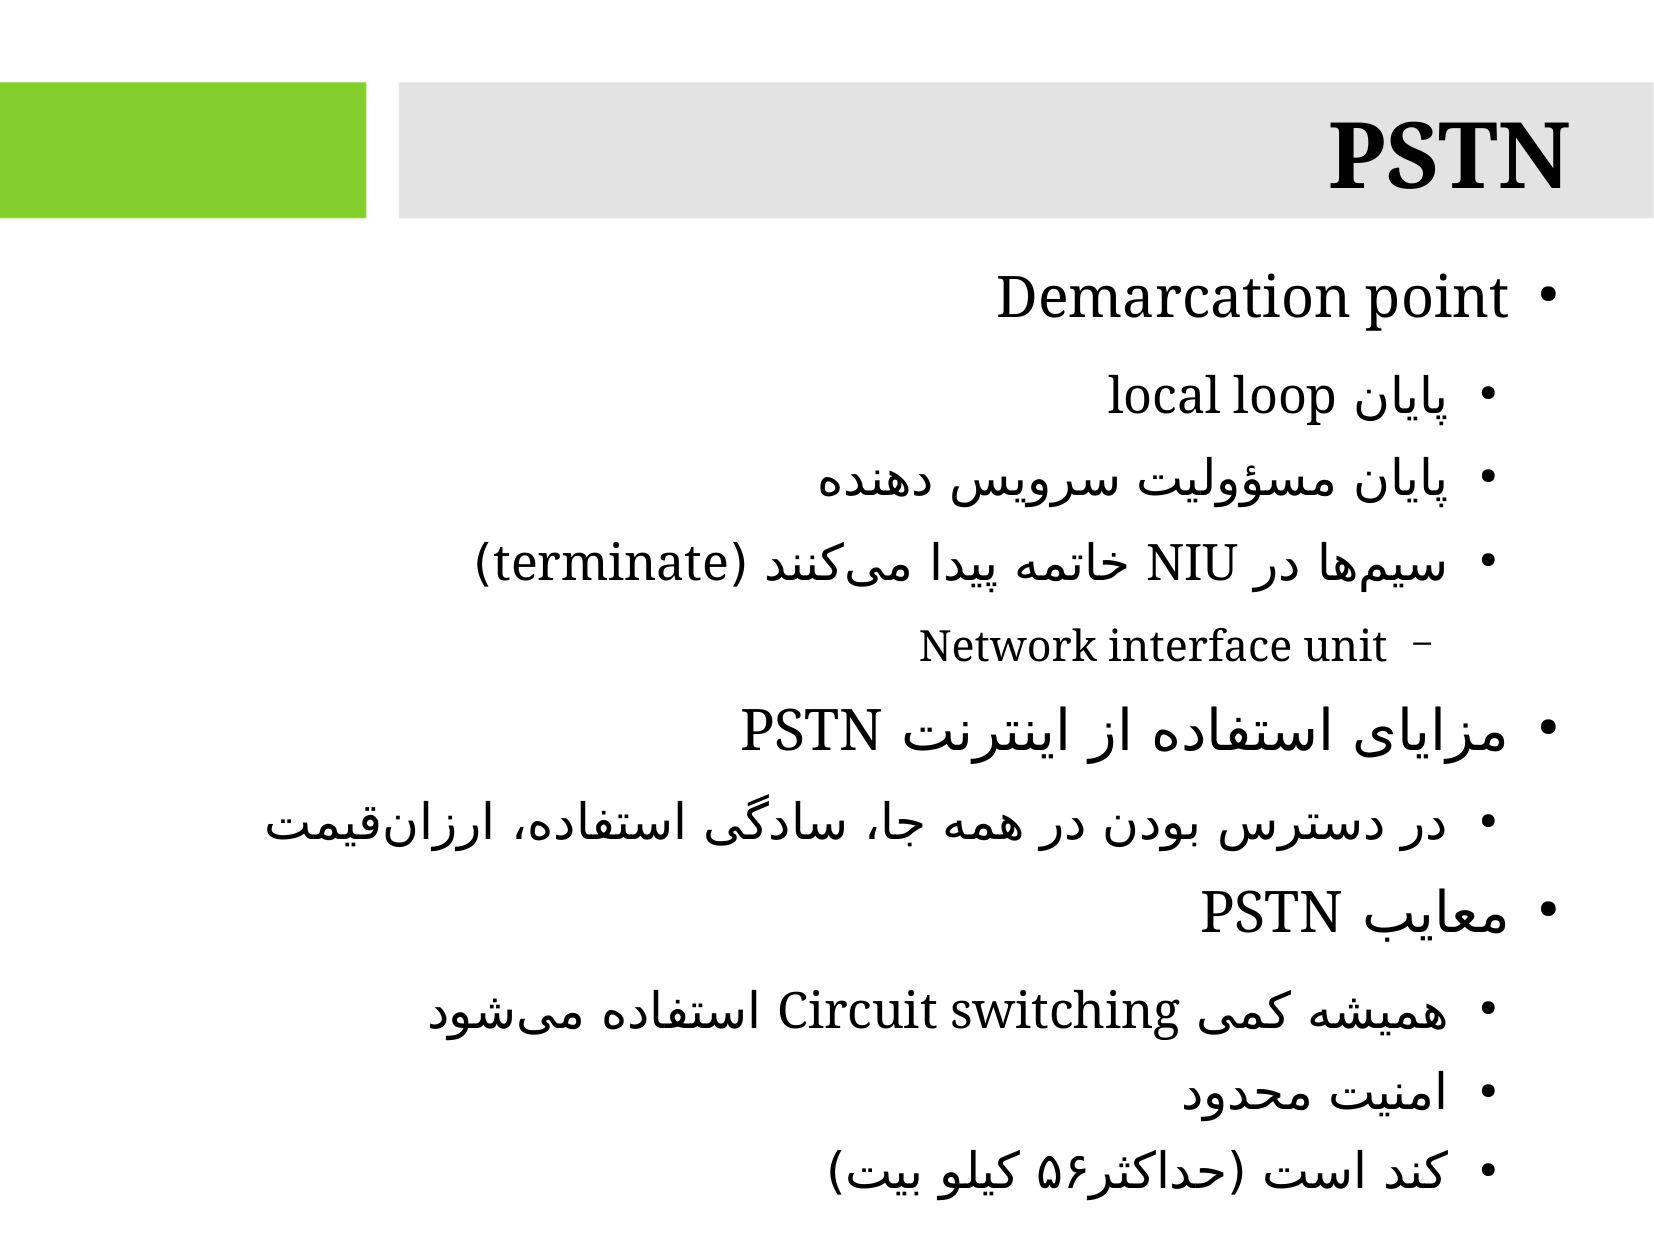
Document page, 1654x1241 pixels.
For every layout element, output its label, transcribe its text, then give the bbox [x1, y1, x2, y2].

list Demarcation point پایان local loop پایان مسؤولیت سرویس دهنده سیم‌ها در NIU خاتمه پیدا می‌کنند (terminate) Network interface unit مزایای استفاده از اینترنت PSTN در دسترس بودن در همه جا، سادگی استفاده، ارزان‌قیمت معایب PSTN همیشه کمی Circuit switching استفاده می‌شود امنیت محدود کند است (حداکثر۵۶ کیلو بیت) [82, 256, 1571, 1201]
picture [0, 0, 1654, 1241]
title PSTN [82, 49, 1571, 256]
